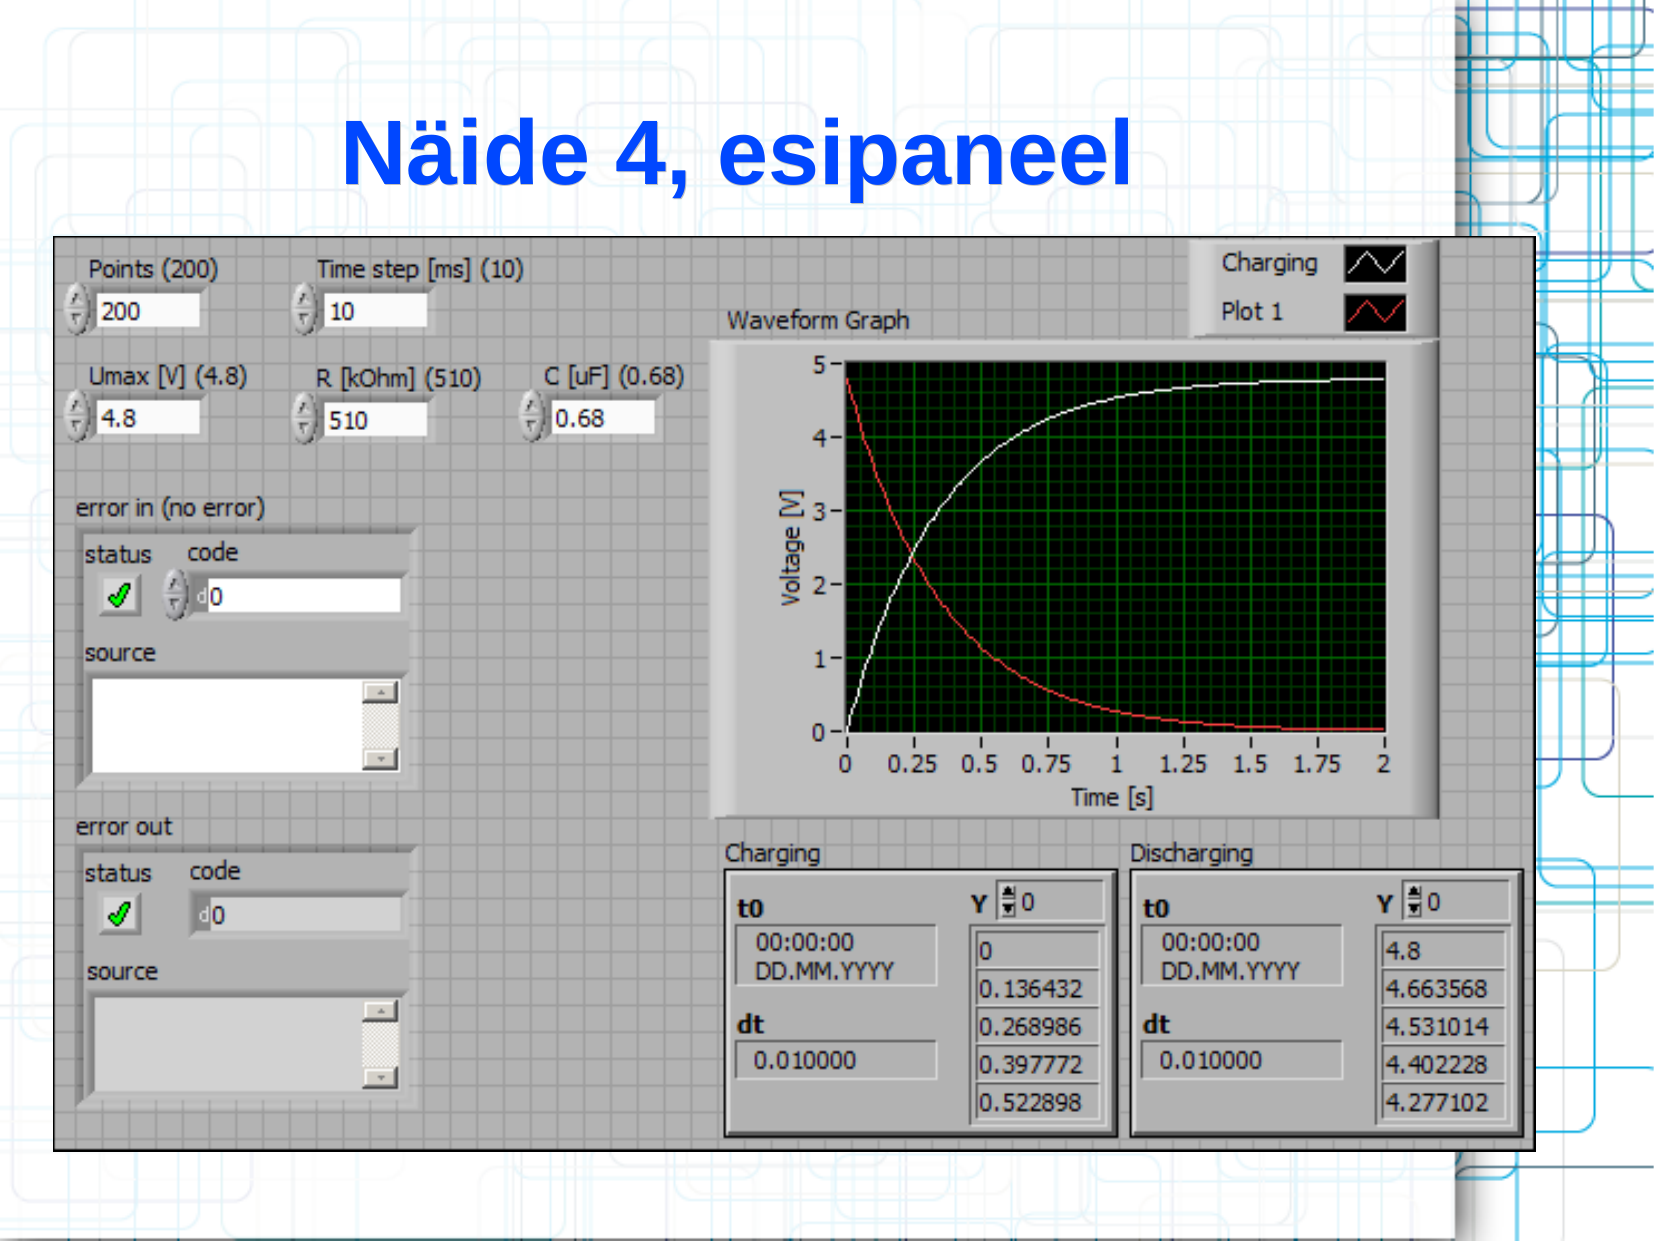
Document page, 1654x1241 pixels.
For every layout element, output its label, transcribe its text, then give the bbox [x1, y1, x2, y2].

title Näide 4, esipaneel [59, 56, 1418, 236]
picture [0, 0, 1654, 1241]
